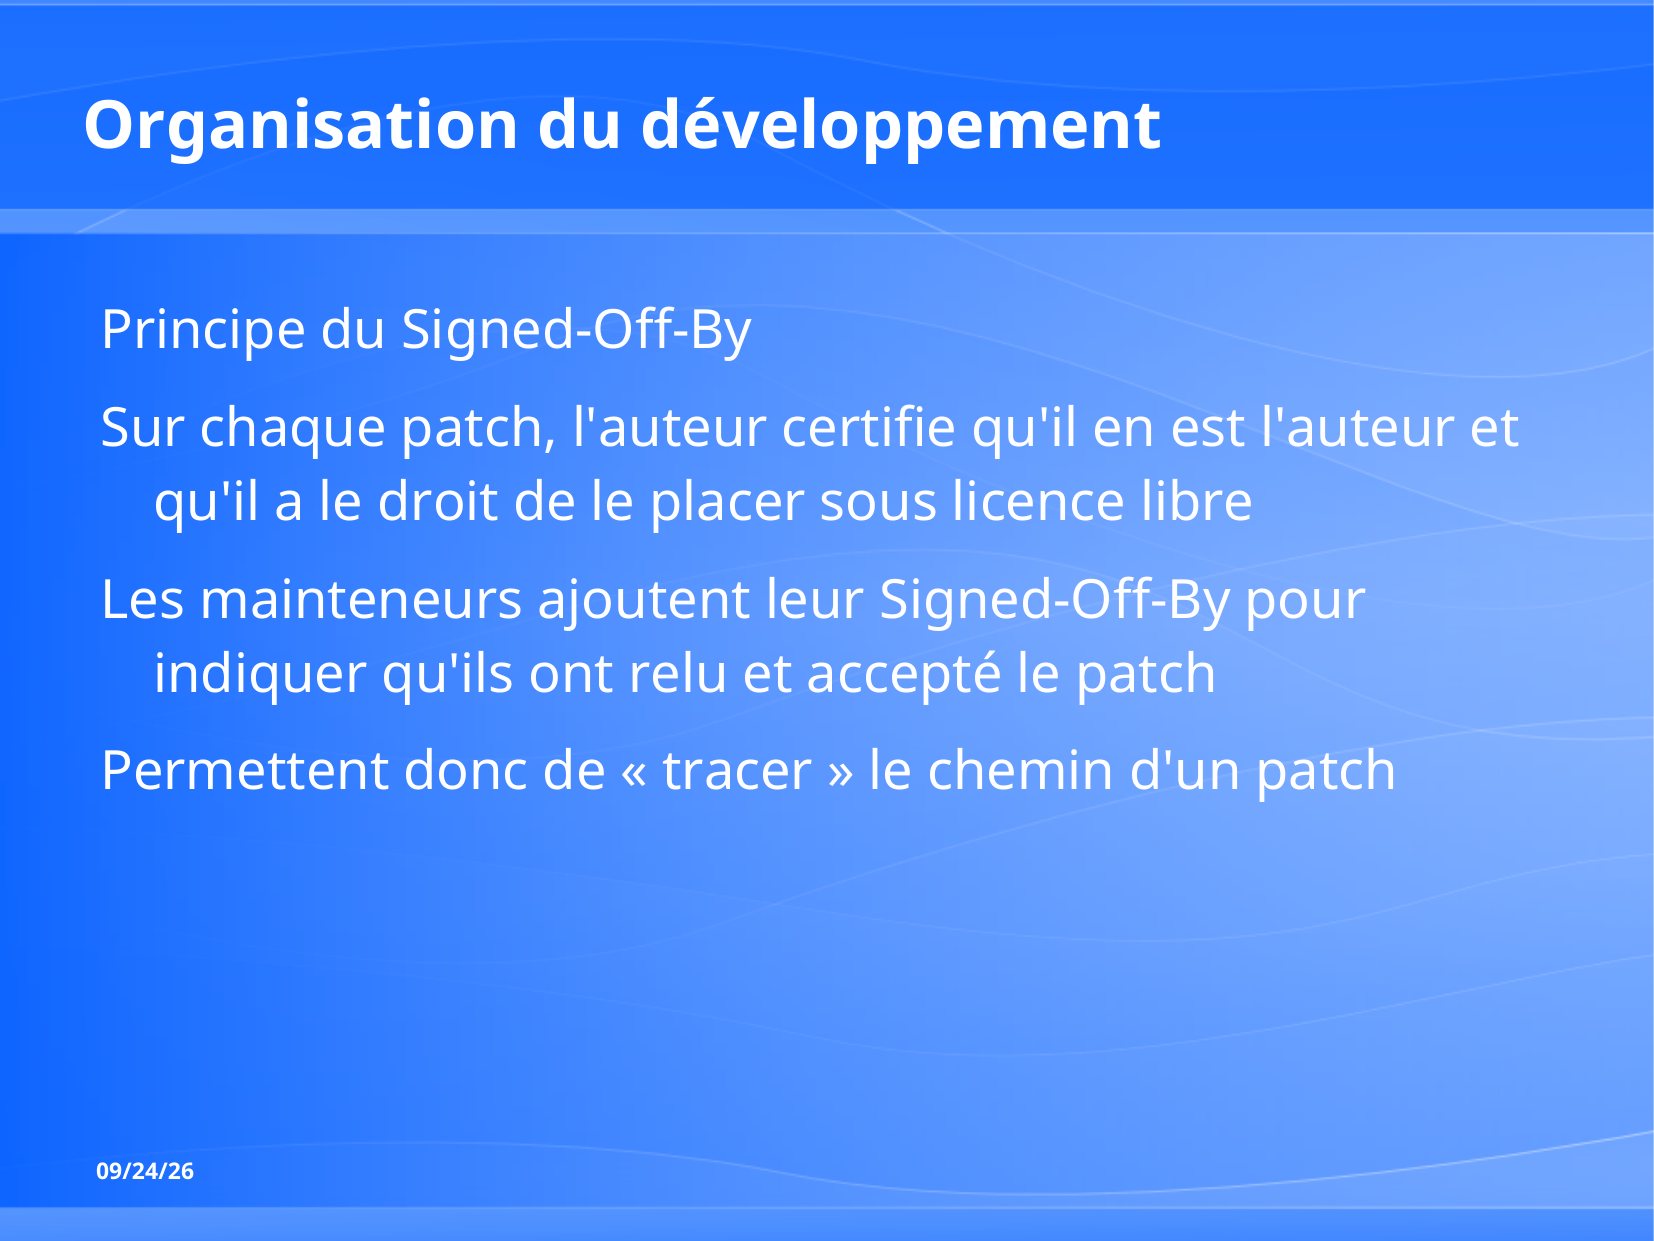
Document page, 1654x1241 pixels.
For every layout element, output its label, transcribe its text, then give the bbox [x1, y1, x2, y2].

picture [0, 0, 1654, 1241]
title Organisation du développement [23, 8, 1625, 237]
list Principe du Signed-Off-By Sur chaque patch, l'auteur certifie qu'il en est l'auteur et qu'il a le droit de le placer sous licence libre Les mainteneurs ajoutent leur Signed-Off-By pour indiquer qu'ils ont relu et accepté le patch Permettent donc de « tracer » le chemin d'un patch [82, 290, 1571, 1108]
